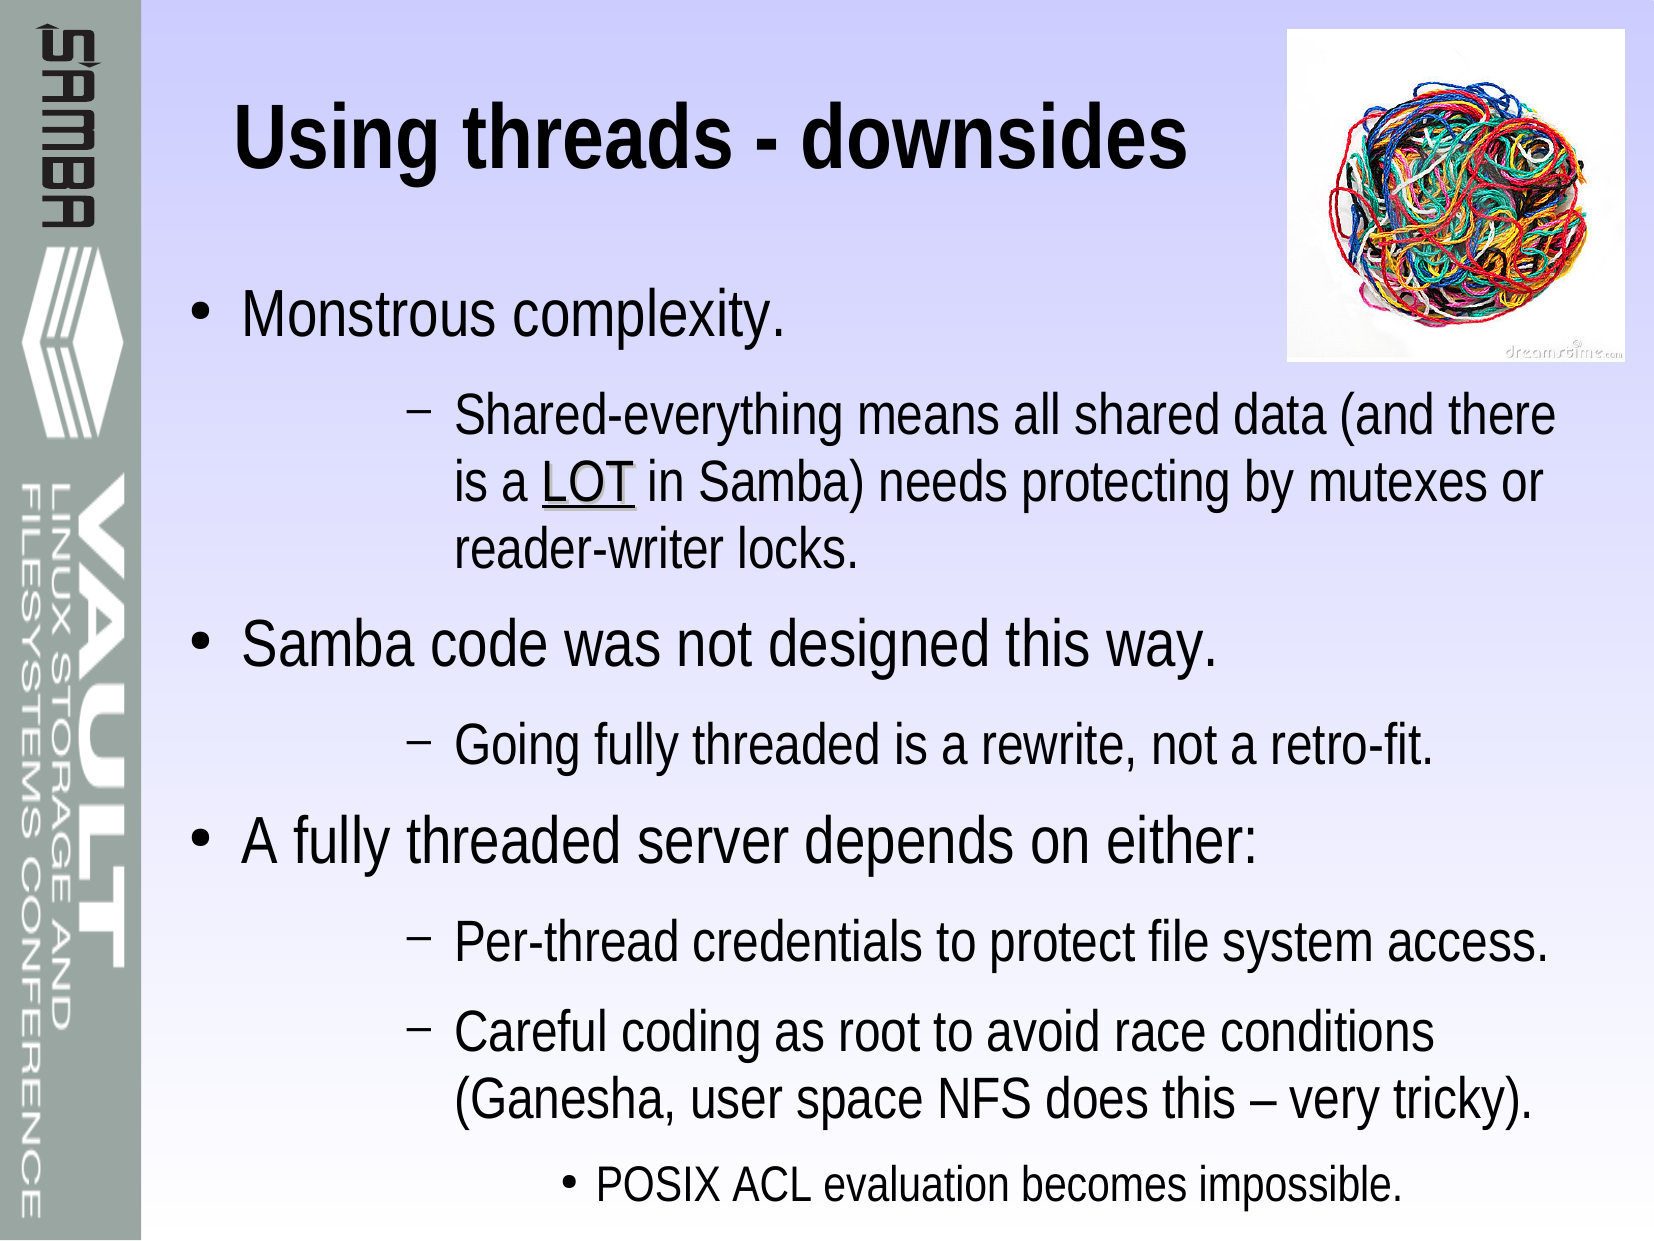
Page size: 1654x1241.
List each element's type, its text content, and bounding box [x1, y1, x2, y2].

list Monstrous complexity. Shared-everything means all shared data (and there is a LOT in Samba) needs protecting by mutexes or reader-writer locks. Samba code was not designed this way. Going fully threaded is a rewrite, not a retro-fit. A fully threaded server depends on either: Per-thread credentials to protect file system access. Careful coding as root to avoid race conditions (Ganesha, user space NFS does this – very tricky). POSIX ACL evaluation becomes impossible. [170, 273, 1583, 1215]
title Using threads - downsides [169, 31, 1254, 239]
picture [1287, 29, 1625, 362]
picture [0, 241, 145, 1225]
